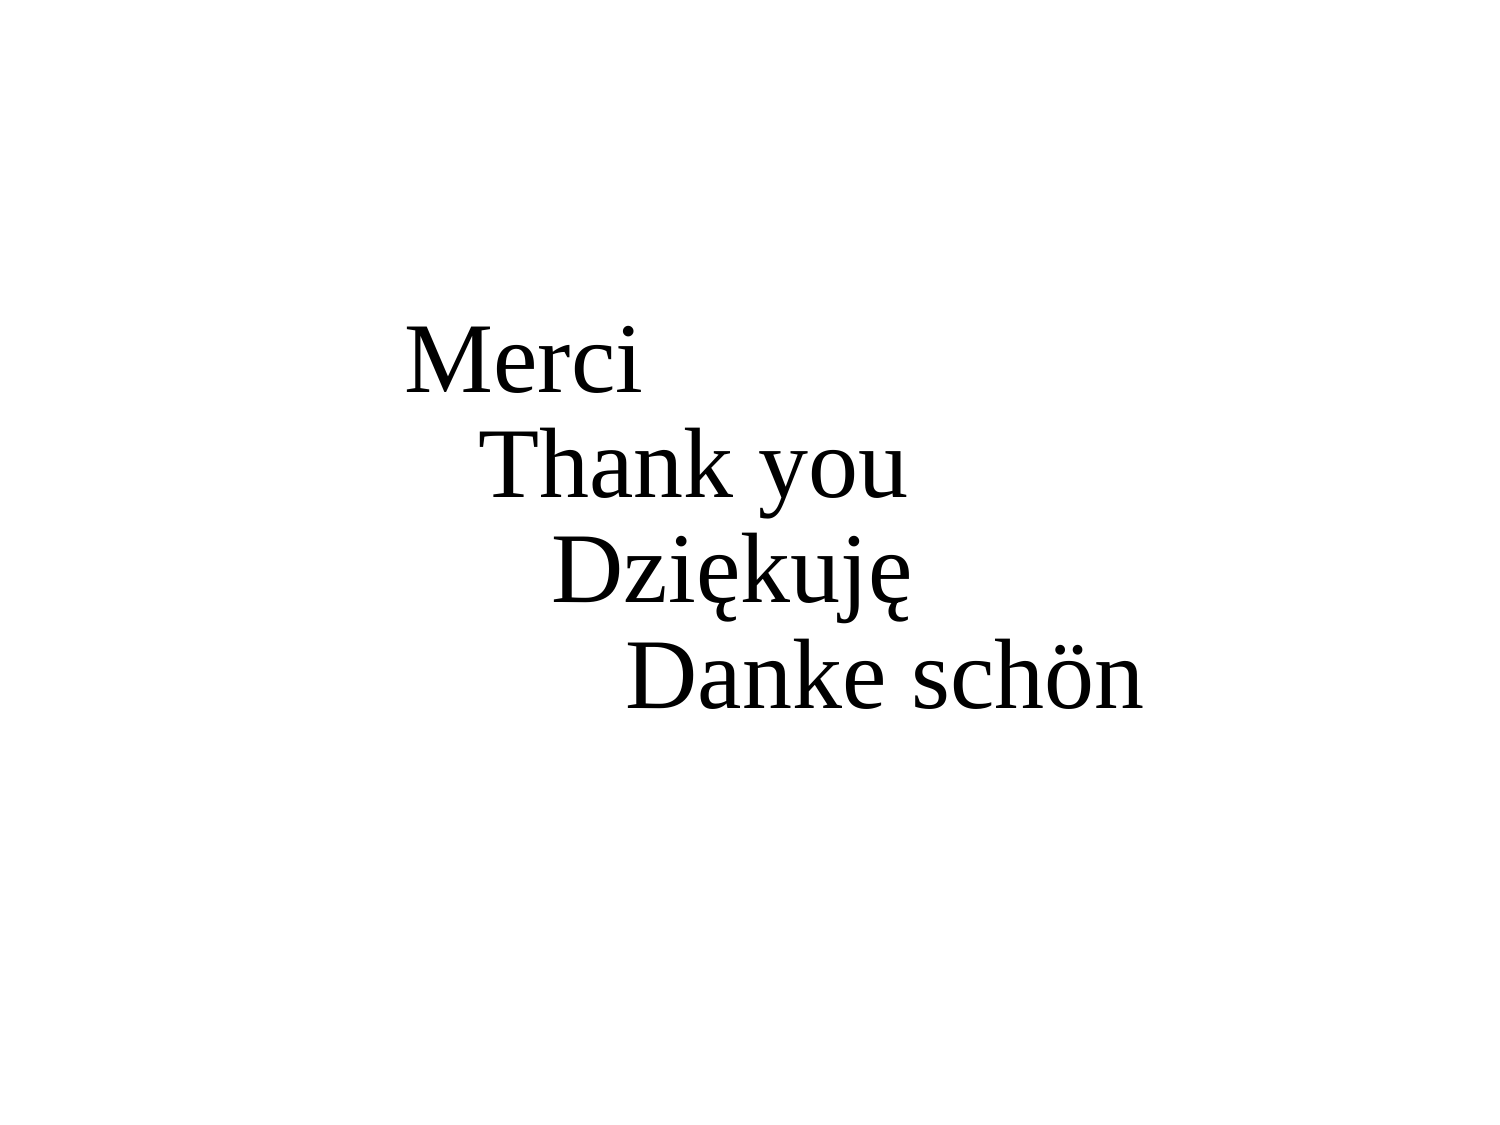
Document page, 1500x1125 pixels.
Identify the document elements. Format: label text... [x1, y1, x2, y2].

text_box [301, 215, 1093, 650]
text_box Merci Thank you Dziękuję Danke schön [389, 301, 1188, 743]
